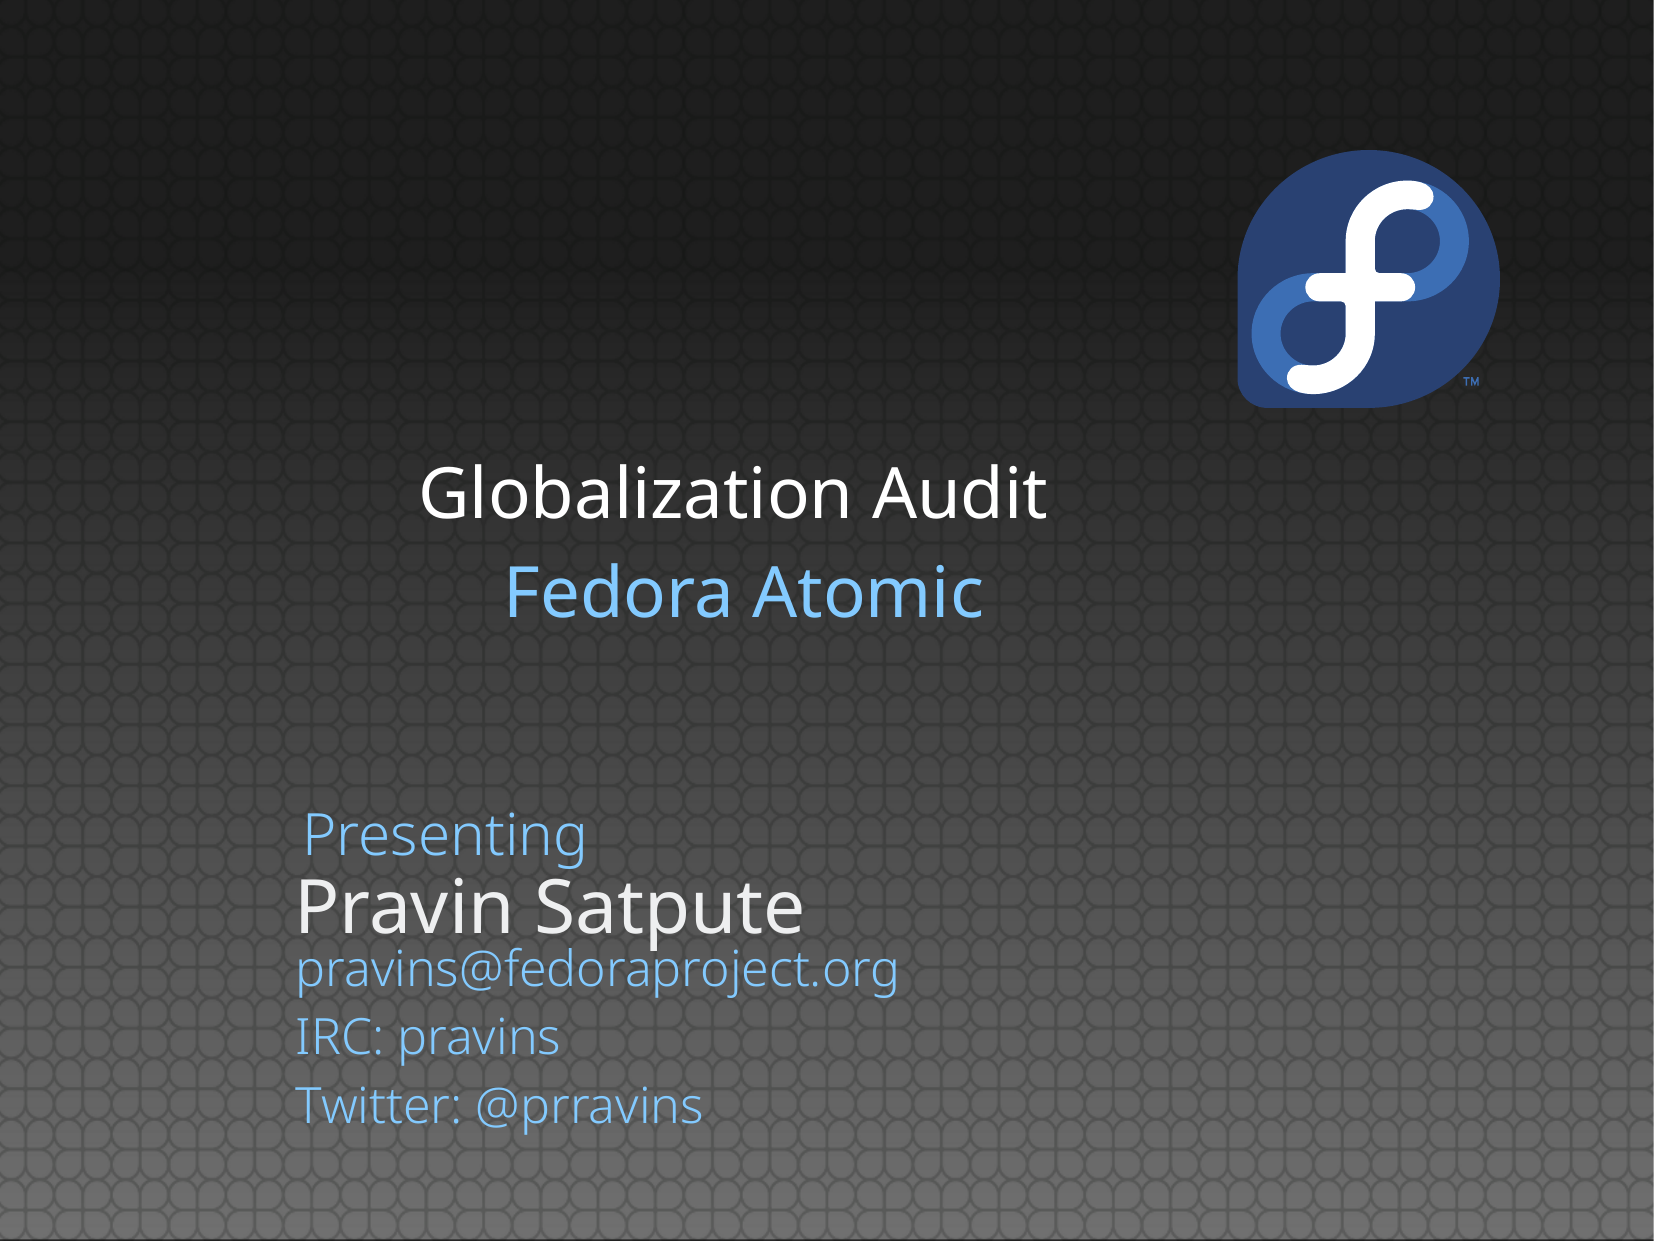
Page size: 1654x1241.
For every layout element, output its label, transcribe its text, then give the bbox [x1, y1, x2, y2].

text_box Pravin Satpute [279, 846, 1297, 949]
subtitle Fedora Atomic [71, 548, 1417, 632]
text_box pravins@fedoraproject.org IRC: pravins Twitter: @prravins [280, 925, 1132, 1093]
text_box Globalization Audit [37, 435, 1475, 533]
text_box Presenting [287, 785, 699, 869]
picture [0, 0, 1654, 1241]
